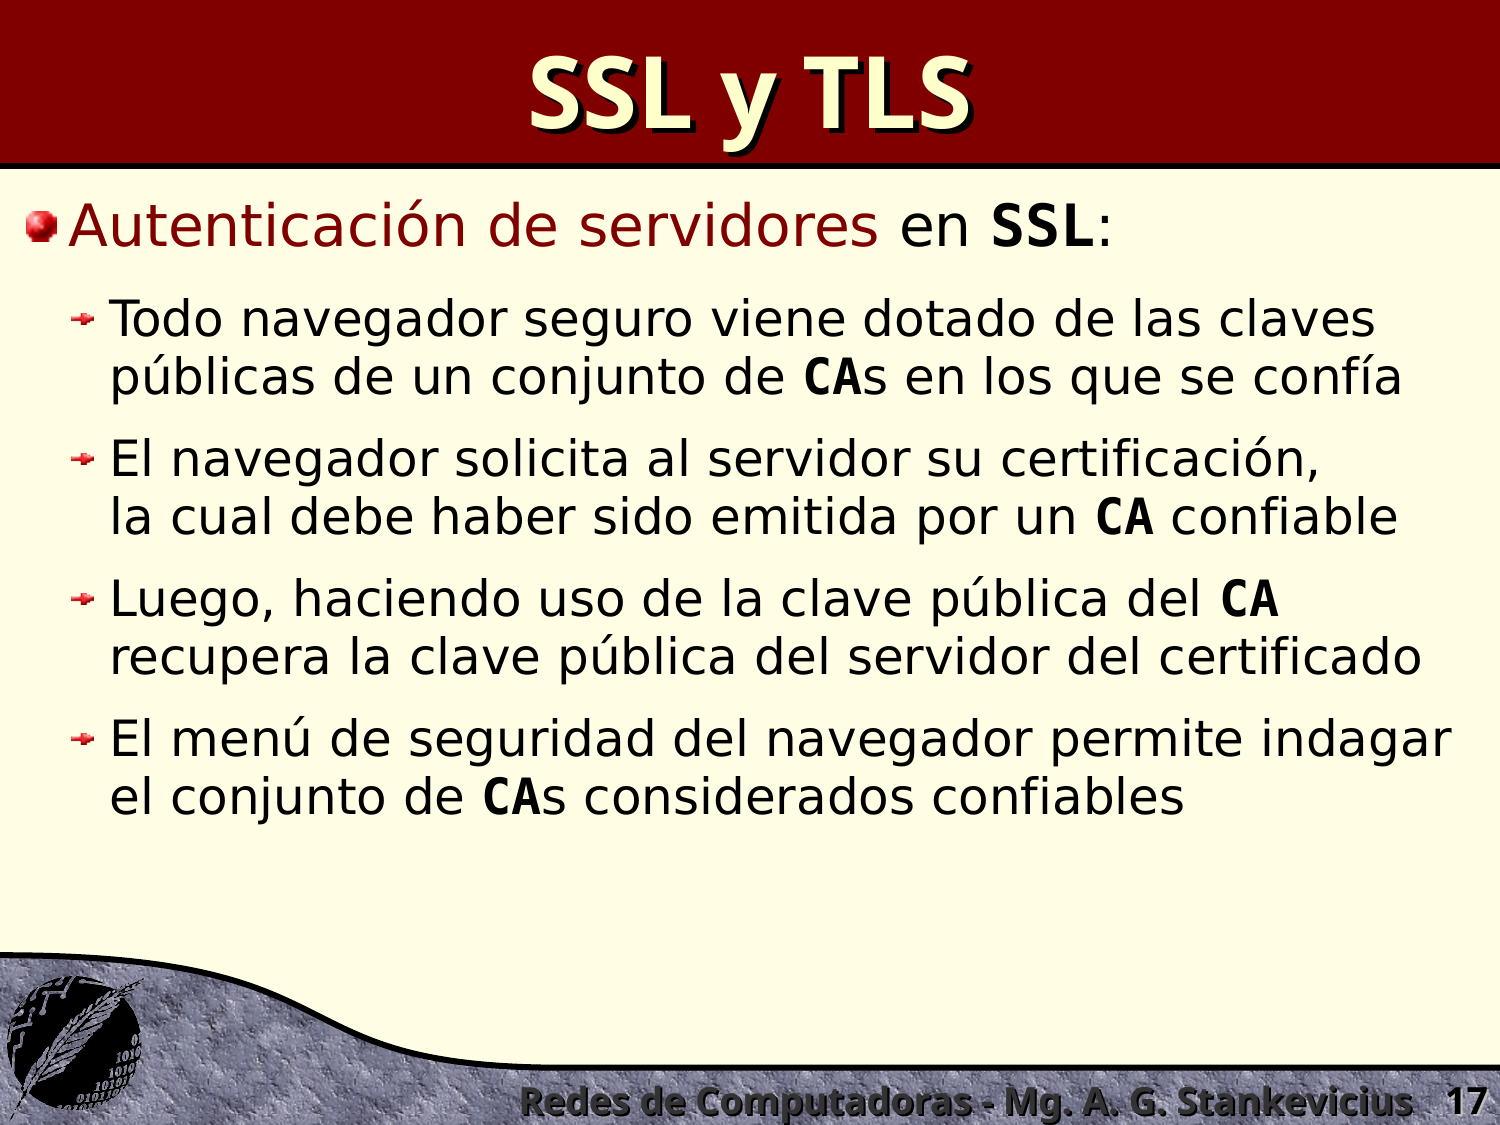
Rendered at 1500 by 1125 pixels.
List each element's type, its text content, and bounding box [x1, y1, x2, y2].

list Autenticación de servidores en SSL: Todo navegador seguro viene dotado de las claves públicas de un conjunto de CAs en los que se confía El navegador solicita al servidor su certificación, la cual debe haber sido emitida por un CA confiable Luego, haciendo uso de la clave pública del CA recupera la clave pública del servidor del certificado El menú de seguridad del navegador permite indagar el conjunto de CAs considerados confiables [11, 192, 1486, 921]
title SSL y TLS [15, 5, 1485, 160]
picture [790, 1100, 795, 1110]
picture [0, 959, 1500, 1125]
picture [1047, 1100, 1054, 1110]
